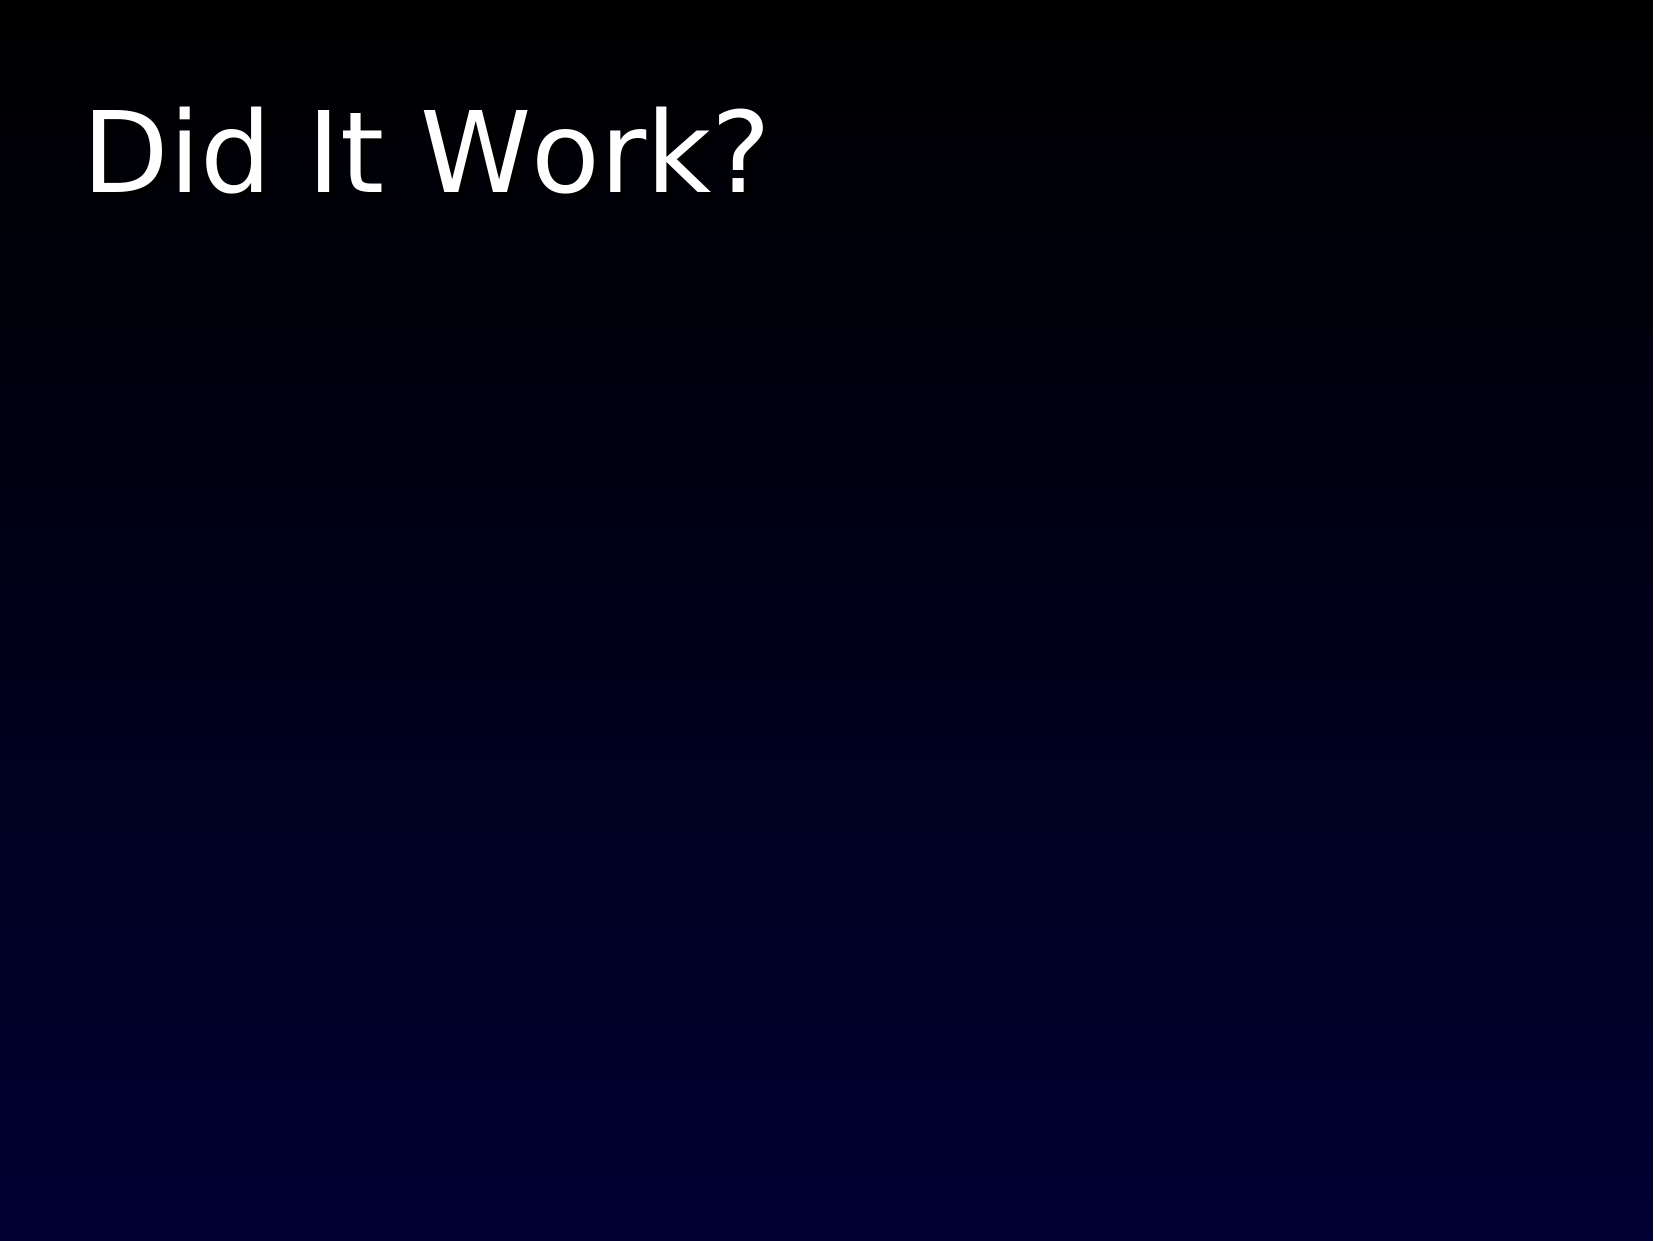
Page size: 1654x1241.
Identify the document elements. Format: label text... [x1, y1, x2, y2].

title Did It Work? [82, 49, 1571, 257]
